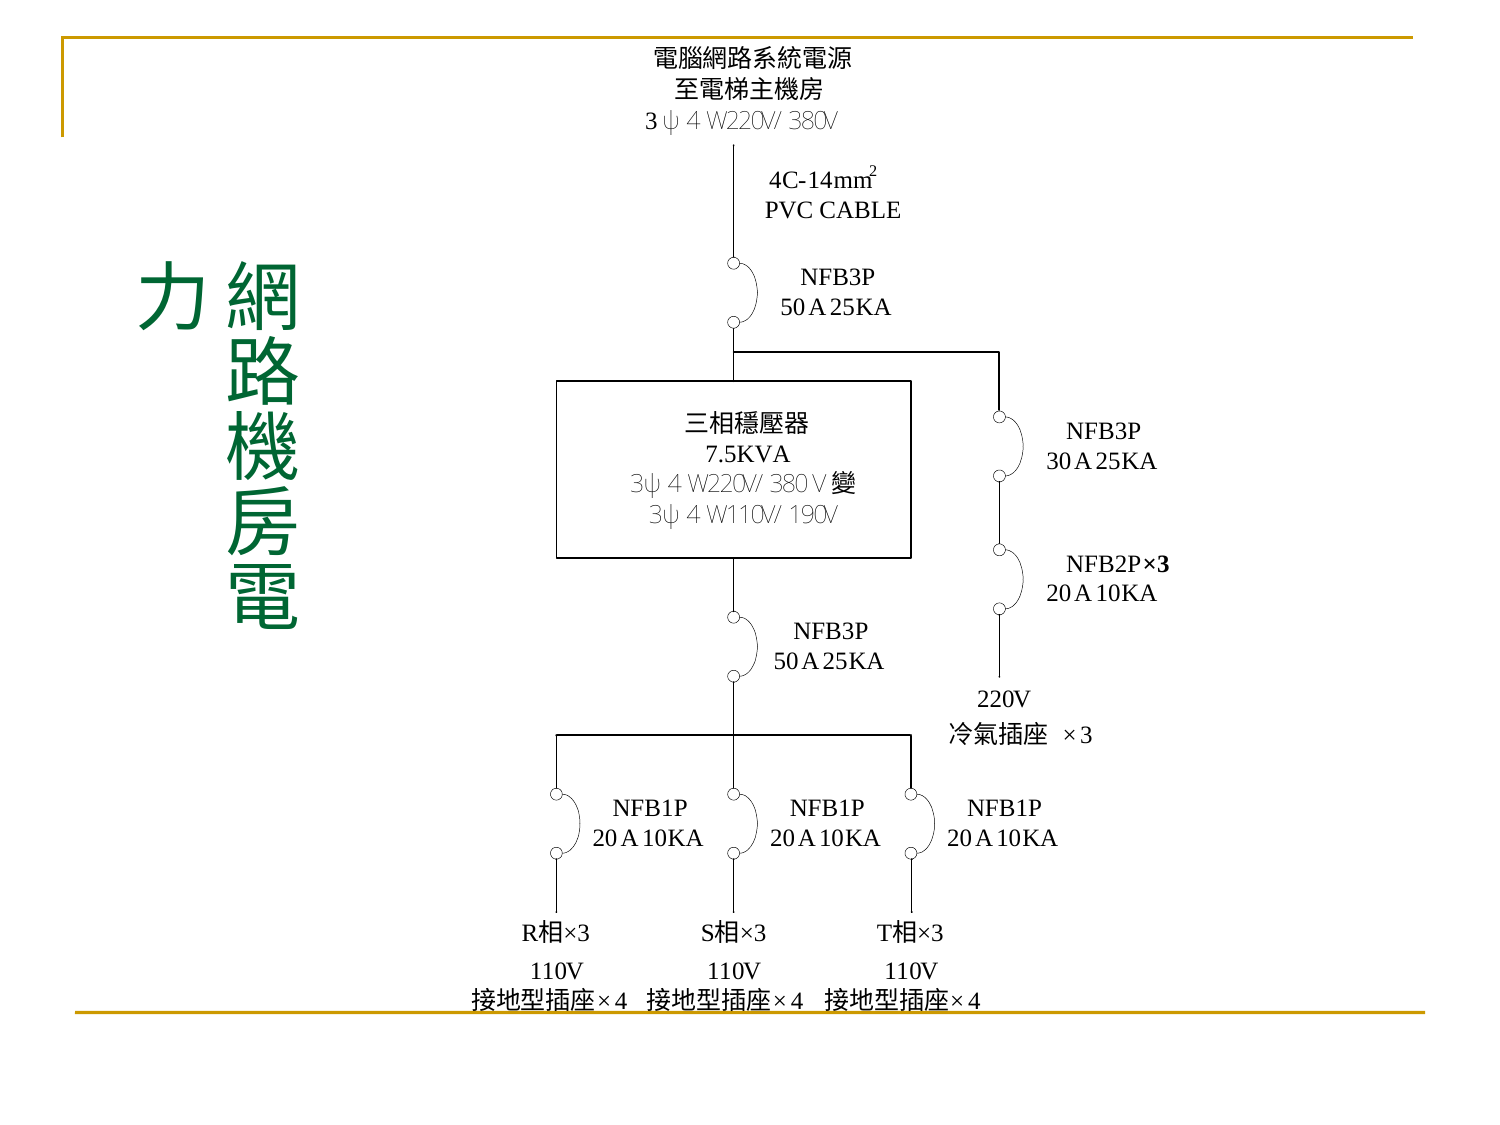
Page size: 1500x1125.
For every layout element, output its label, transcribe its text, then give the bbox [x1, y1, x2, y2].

text_box 網路機房電力 [192, 243, 313, 717]
chart [454, 42, 1219, 1020]
